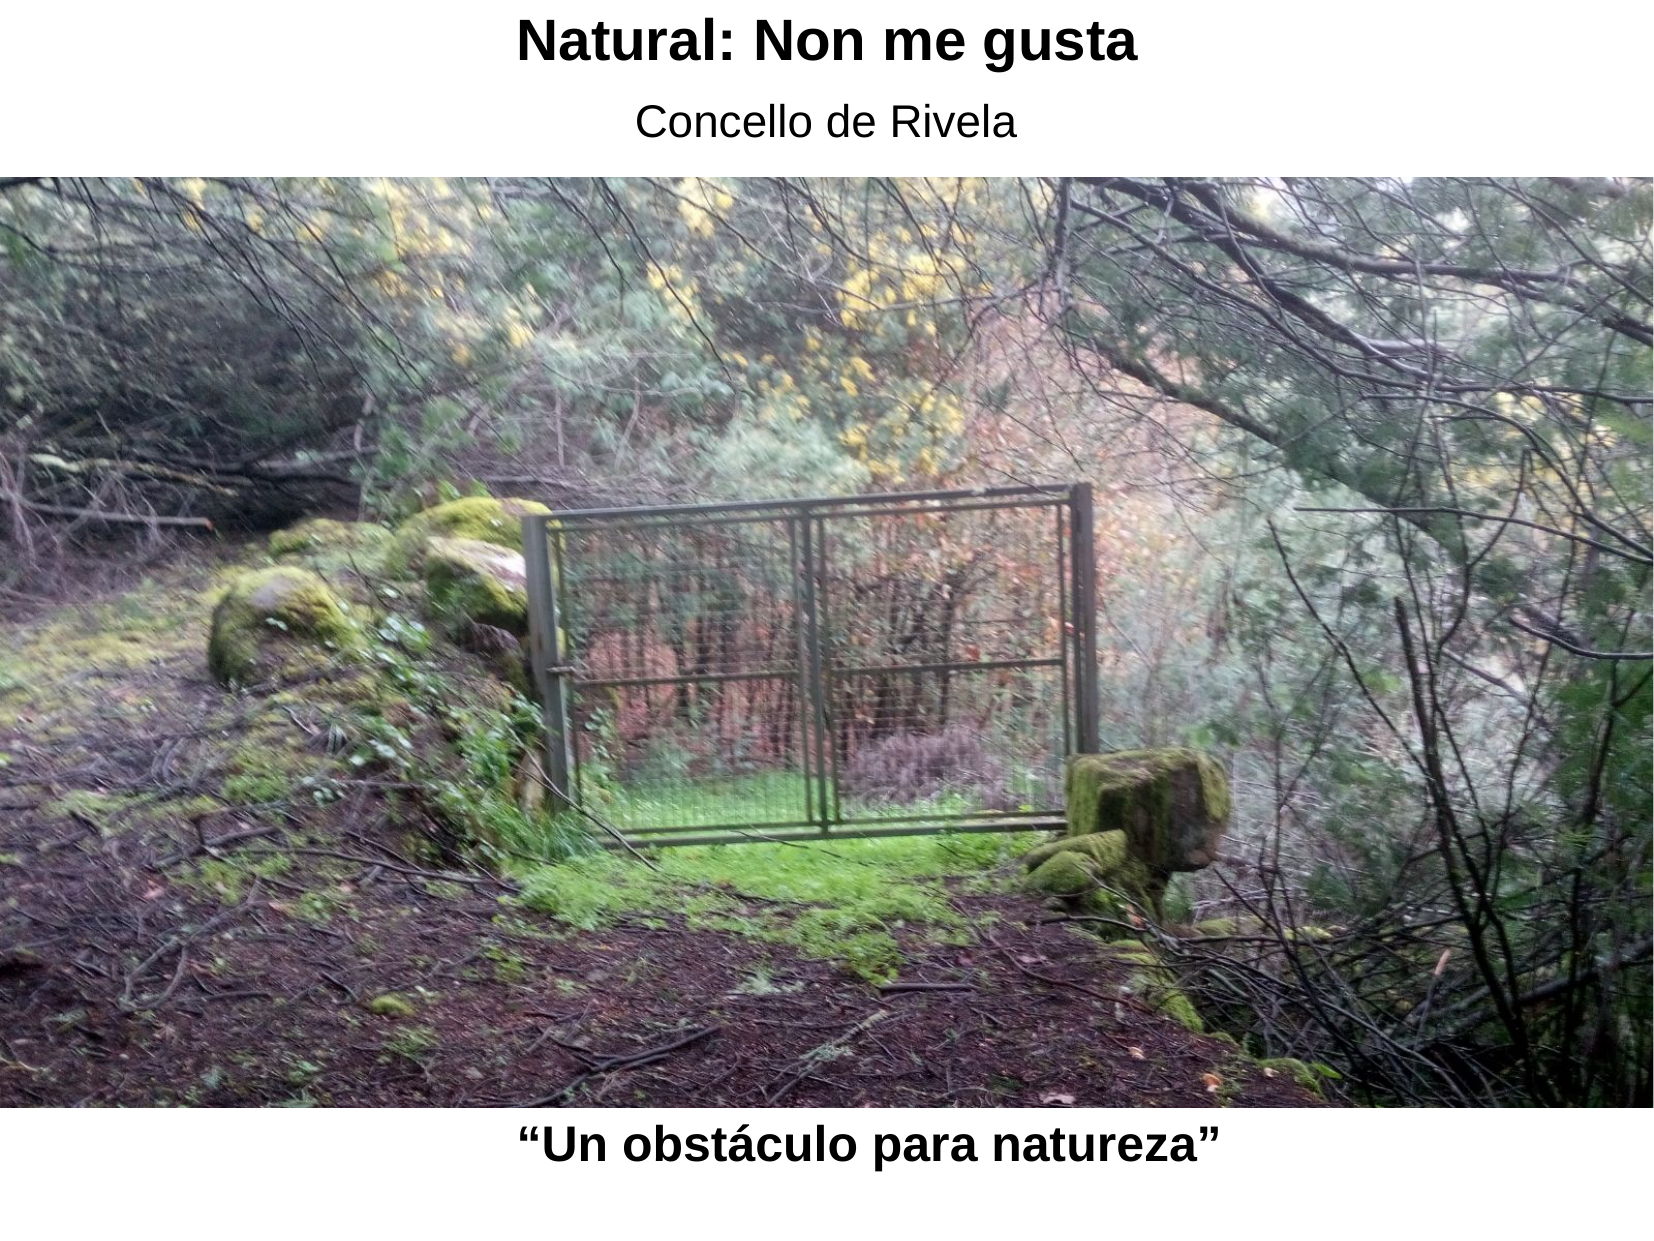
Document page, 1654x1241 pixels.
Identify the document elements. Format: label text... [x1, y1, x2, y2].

text_box Natural: Non me gusta [501, 0, 1154, 82]
picture [0, 177, 1654, 1108]
text_box “Un obstáculo para natureza” [501, 1109, 1238, 1182]
text_box Concello de Rivela [620, 88, 1063, 155]
